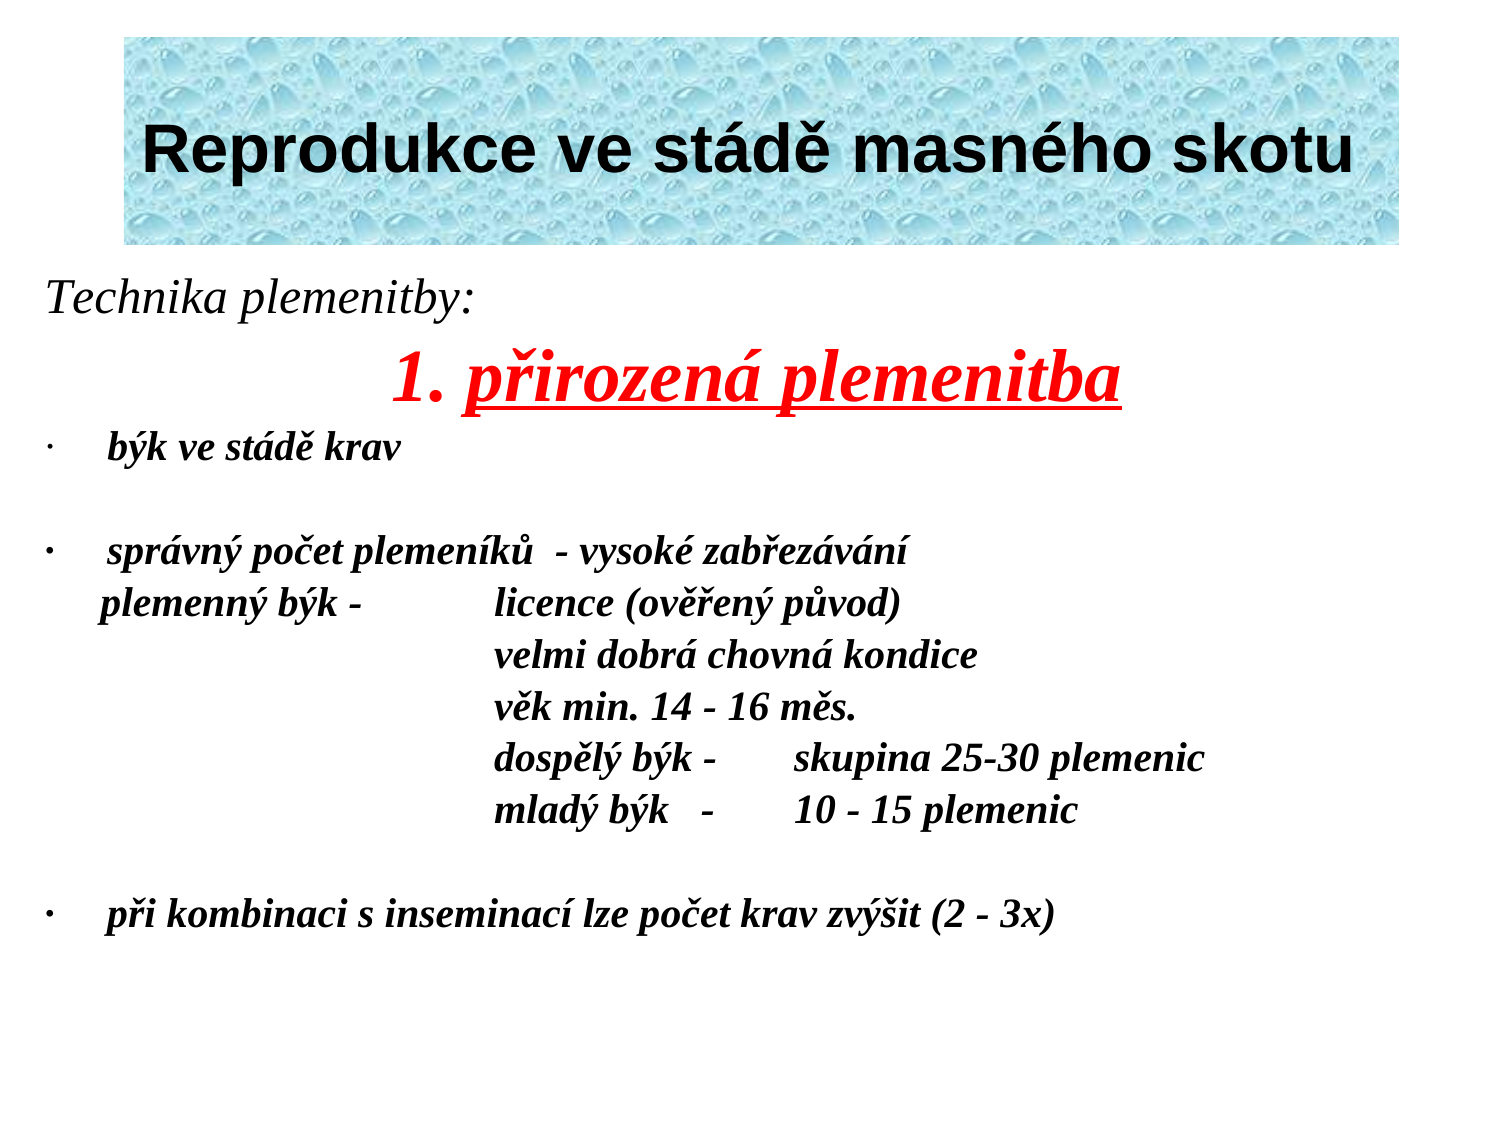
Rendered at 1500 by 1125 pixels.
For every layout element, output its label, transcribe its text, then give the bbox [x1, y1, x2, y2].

title Reprodukce ve stádě masného skotu [123, 37, 1399, 245]
list Technika plemenitby: 1. přirozená plemenitba · býk ve stádě krav · správný počet plemeníků - vysoké zabřezávání plemenný býk - licence (ověřený původ) velmi dobrá chovná kondice věk min. 14 - 16 měs. dospělý býk - skupina 25-30 plemenic mladý býk - 10 - 15 plemenic · při kombinaci s inseminací lze počet krav zvýšit (2 - 3x) [29, 265, 1448, 1125]
